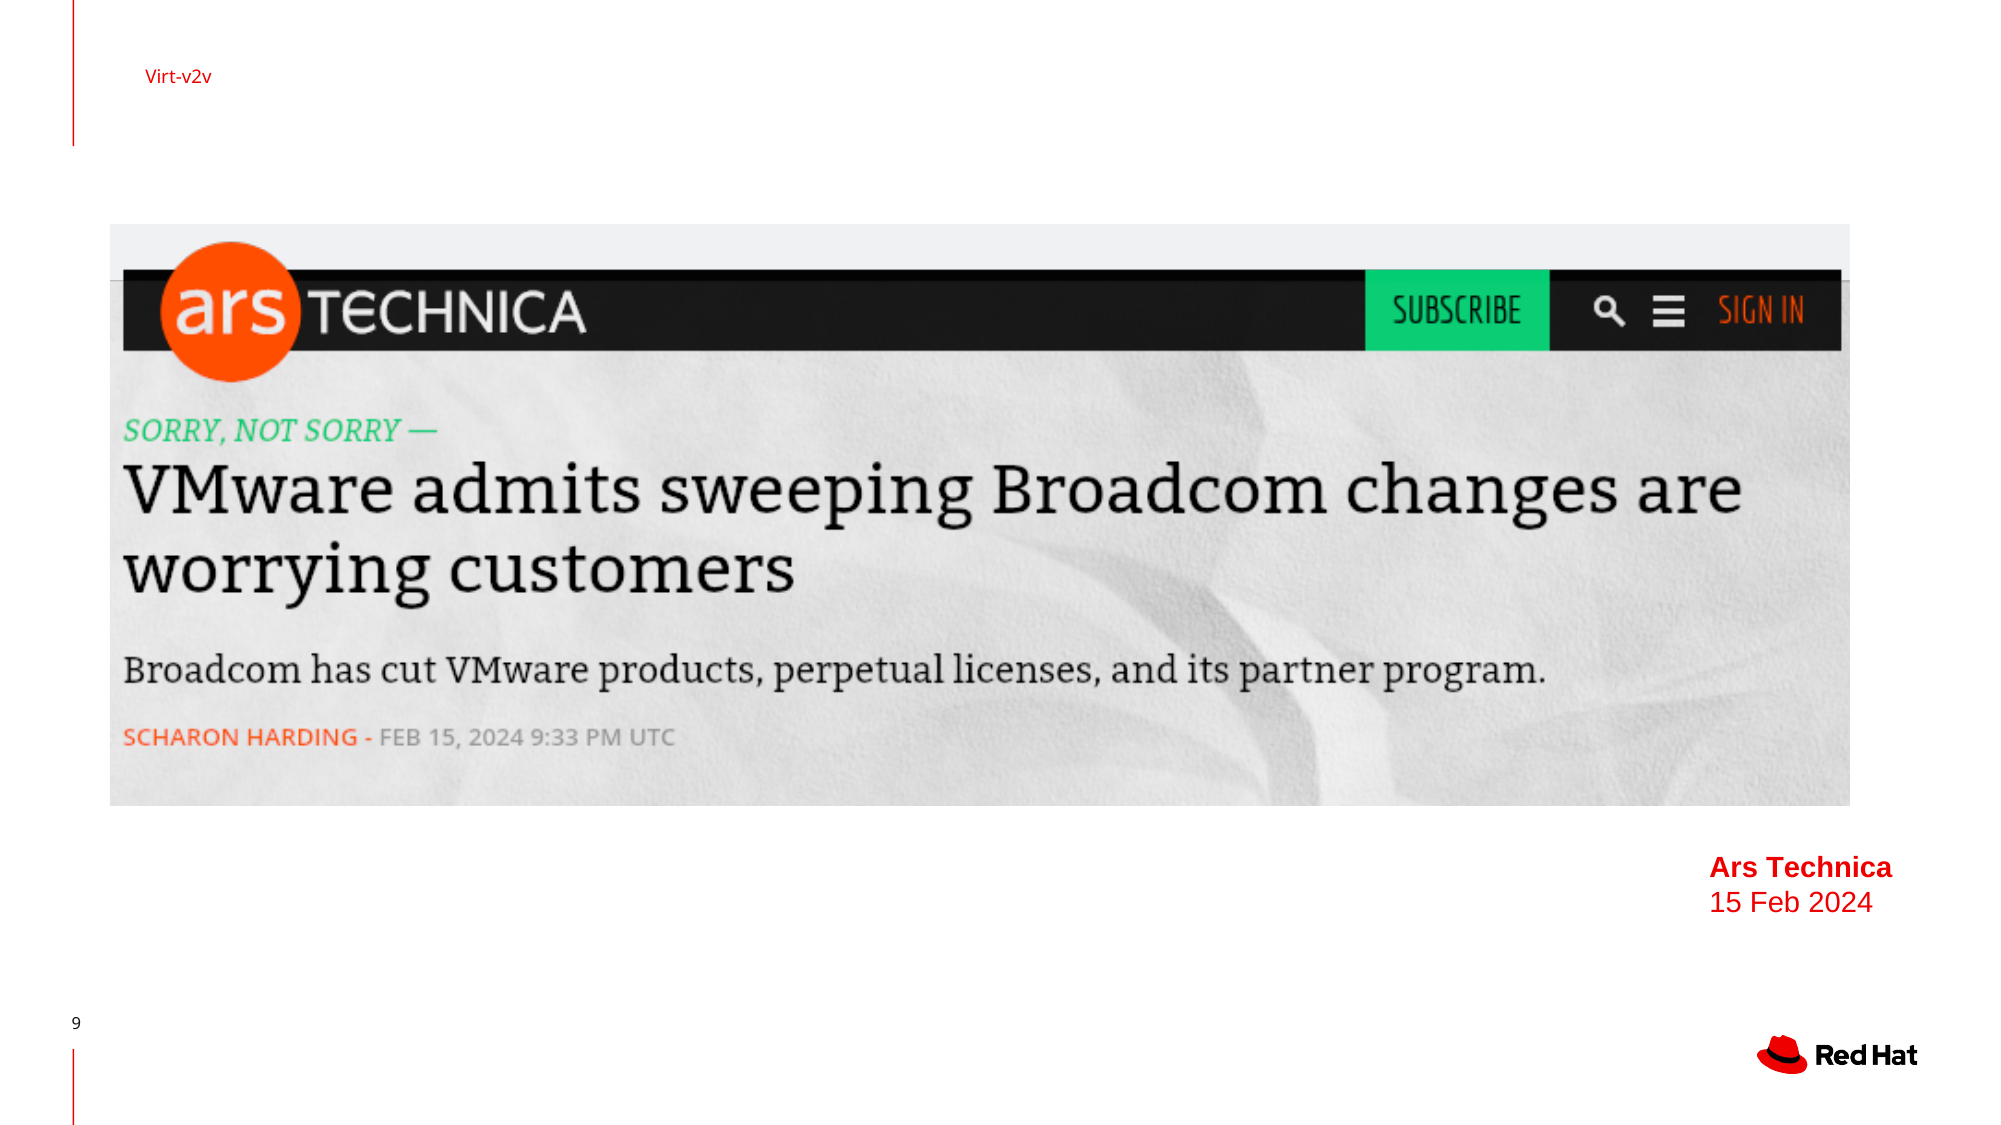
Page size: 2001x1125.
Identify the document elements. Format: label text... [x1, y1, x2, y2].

picture [109, 224, 1850, 806]
text_box Ars Technica 15 Feb 2024 [1694, 840, 1937, 968]
text_box Virt-v2v [73, 9, 918, 144]
picture [1757, 1035, 1918, 1074]
